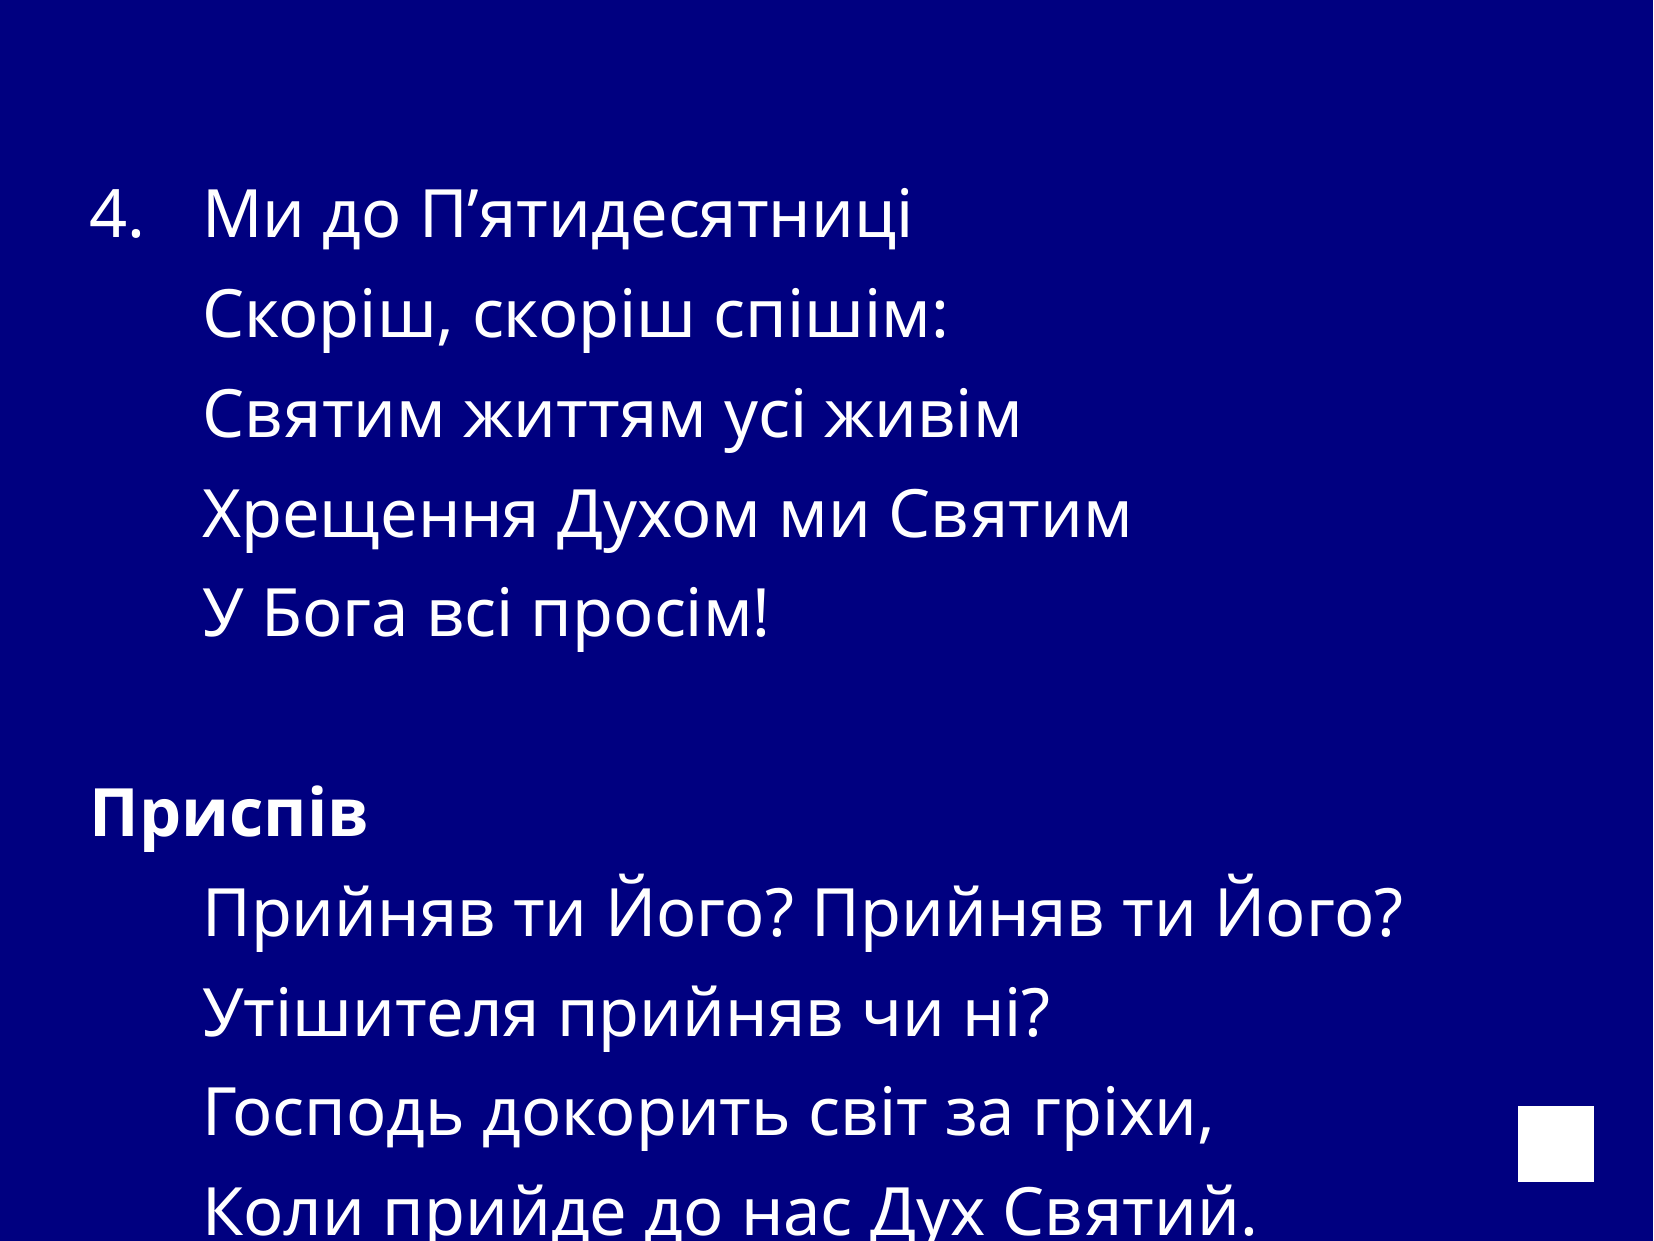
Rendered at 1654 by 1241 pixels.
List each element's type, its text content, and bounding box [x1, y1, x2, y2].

text_box [1518, 1106, 1594, 1182]
text_box 4. Ми до П’ятидесятниці Скоріш, скоріш спішім: Святим життям усі живім Хрещення Духом ми Святим У Бога всі просім! Приспів Прийняв ти Його? Прийняв ти Його? Утішителя прийняв чи ні? Господь докорить світ за гріхи, Коли прийде до нас Дух Святий. [75, 150, 1576, 1163]
